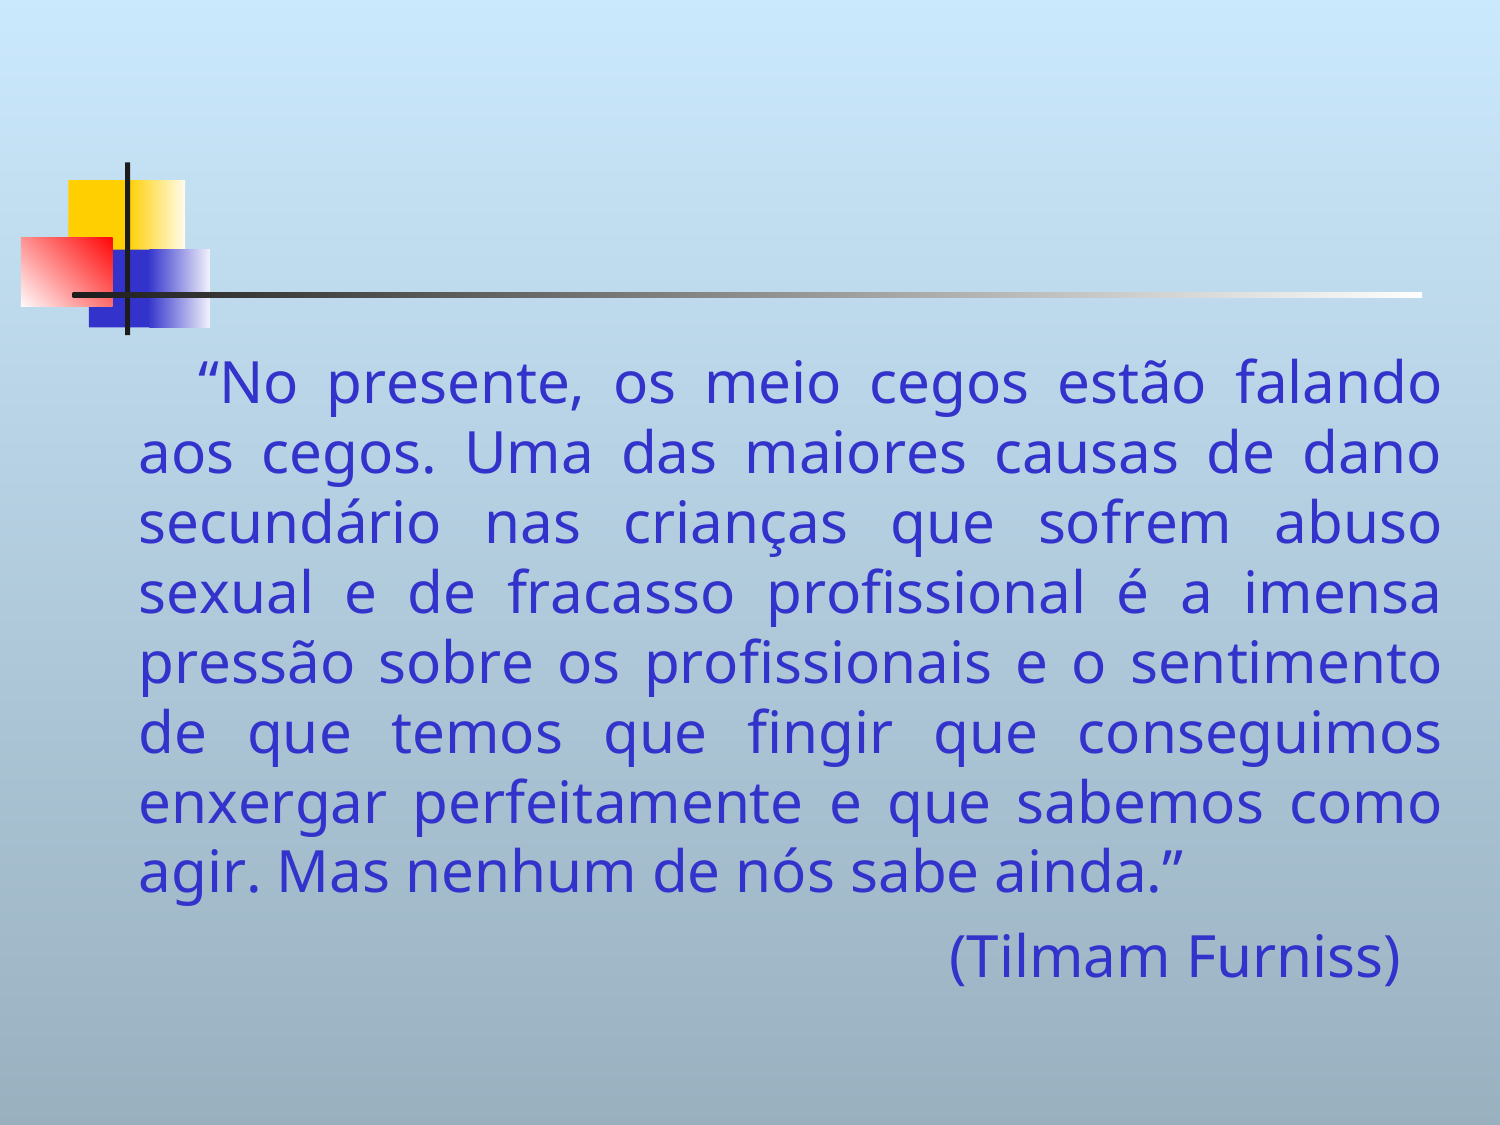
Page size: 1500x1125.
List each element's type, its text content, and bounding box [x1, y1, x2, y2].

list “No presente, os meio cegos estão falando aos cegos. Uma das maiores causas de dano secundário nas crianças que sofrem abuso sexual e de fracasso profissional é a imensa pressão sobre os profissionais e o sentimento de que temos que fingir que conseguimos enxergar perfeitamente e que sabemos como agir. Mas nenhum de nós sabe ainda.” (Tilmam Furniss) [123, 337, 1458, 1006]
